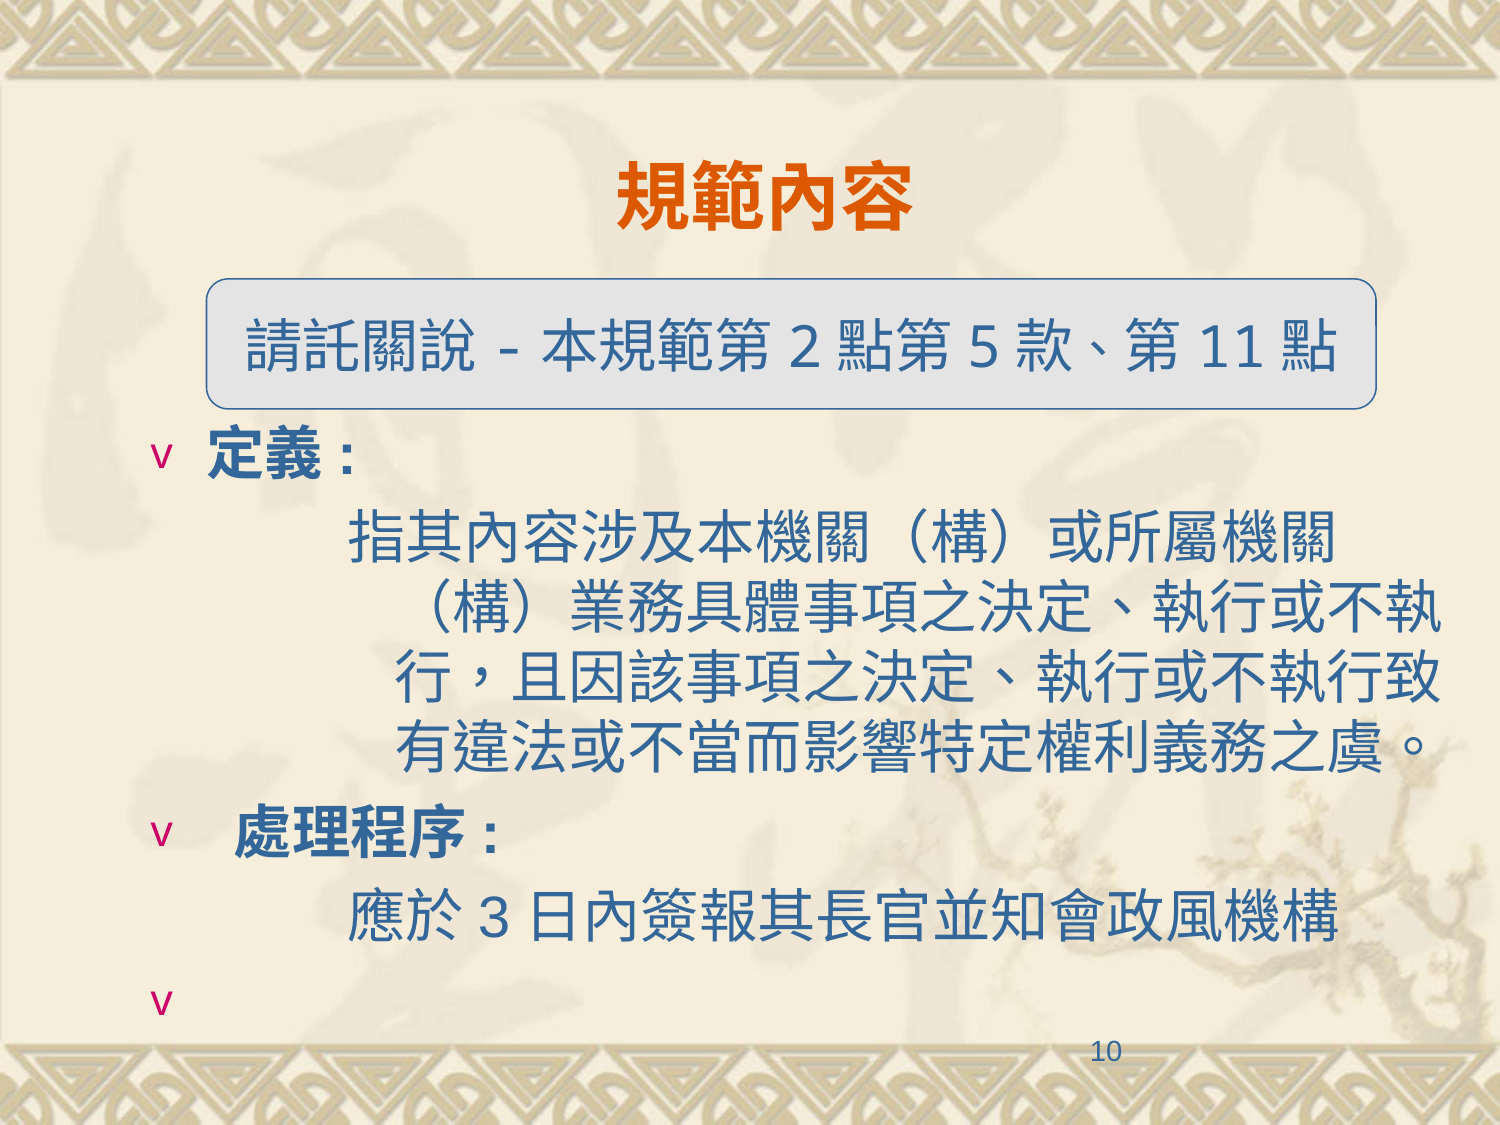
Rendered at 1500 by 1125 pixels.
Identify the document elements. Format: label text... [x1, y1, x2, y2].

text_box [1074, 1024, 1451, 1103]
text_box 請託關說-本規範第2點第5款、第11點 [206, 278, 1377, 409]
list 定義: 指其內容涉及本機關（構）或所屬機關（構）業務具體事項之決定、執行或不執行，且因該事項之決定、執行或不執行致有違法或不當而影響特定權利義務之虞。 處理程序: 應於3日內簽報其長官並知會政風機構 [135, 408, 1459, 969]
title 規範內容 [395, 125, 1136, 264]
